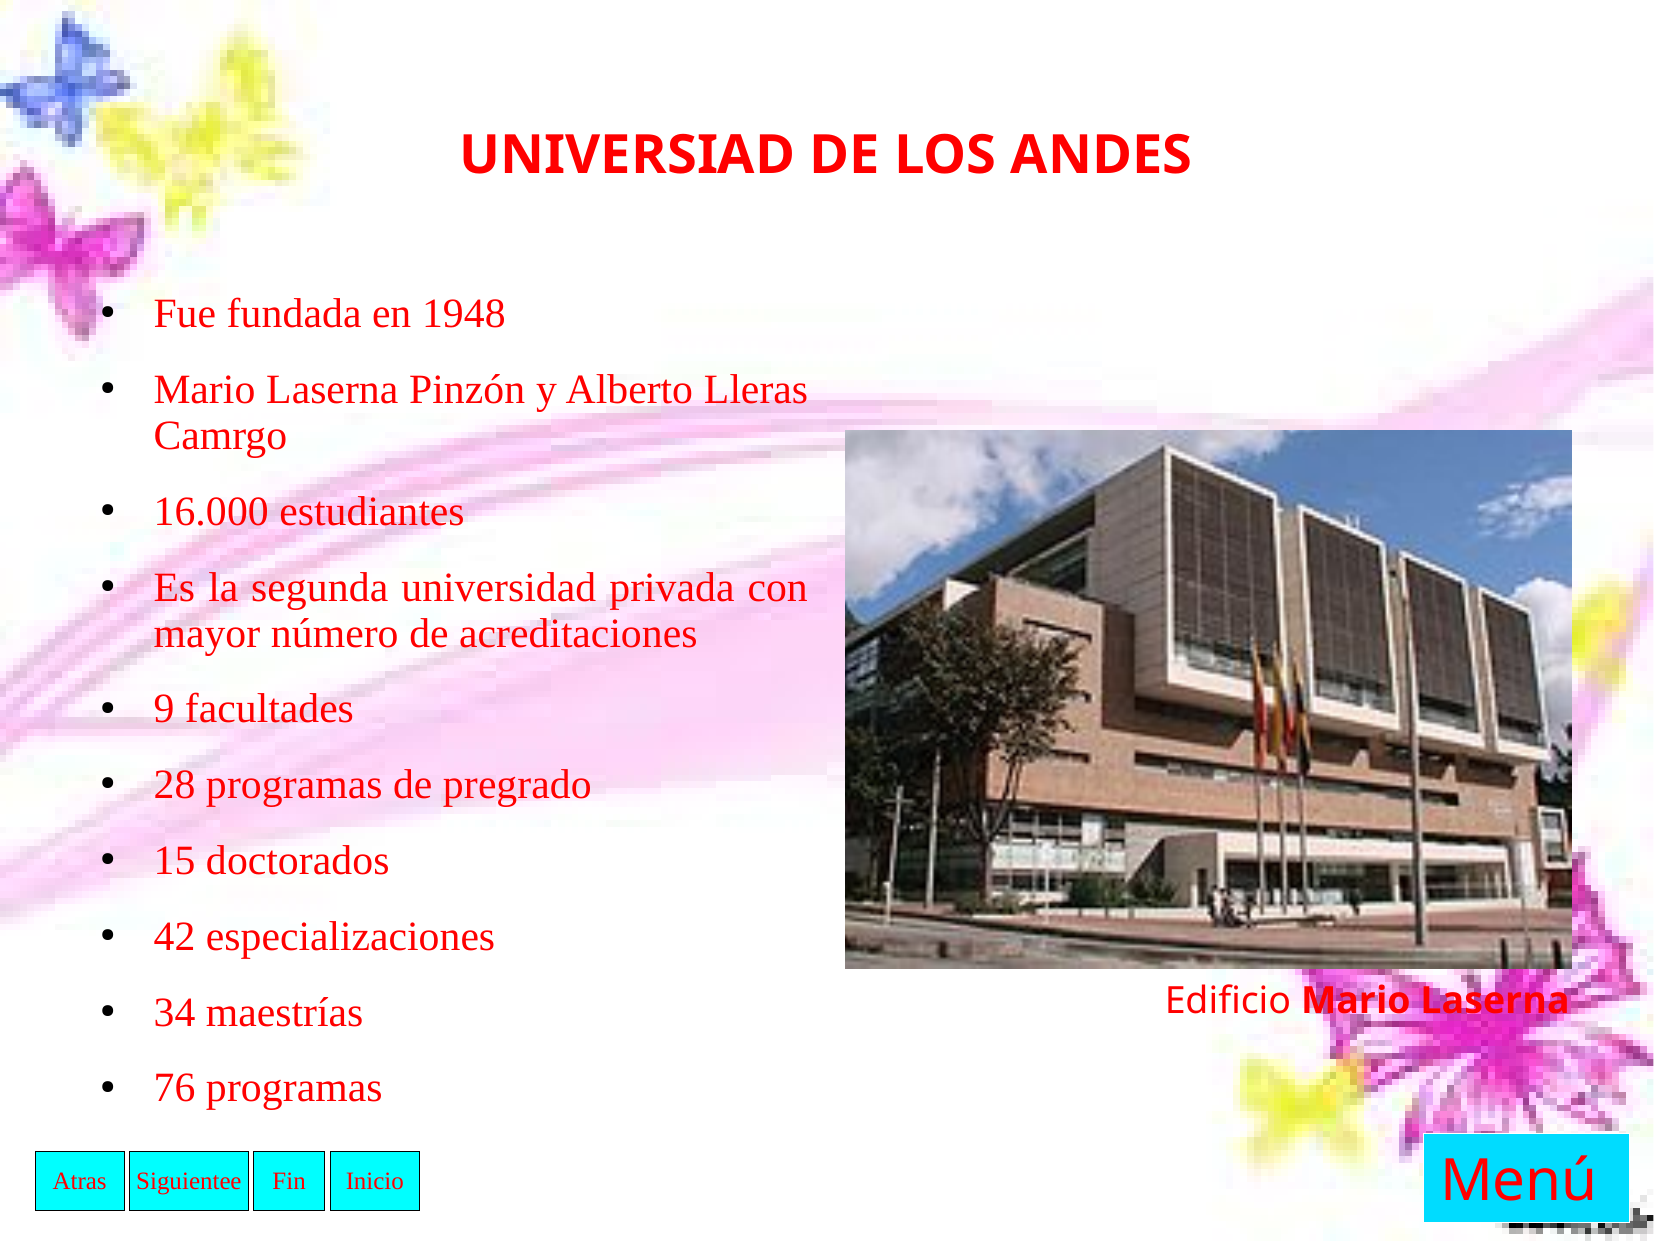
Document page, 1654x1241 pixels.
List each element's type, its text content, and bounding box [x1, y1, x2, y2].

list Fue fundada en 1948 Mario Laserna Pinzón y Alberto Lleras Camrgo 16.000 estudiantes Es la segunda universidad privada con mayor número de acreditaciones 9 facultades 28 programas de pregrado 15 doctorados 42 especializaciones 34 maestrías 76 programas [82, 290, 809, 1121]
text_box Siguientee [129, 1151, 249, 1211]
text_box Inicio [330, 1151, 420, 1211]
text_box Edificio Mario Laserna [856, 966, 1595, 1034]
title UNIVERSIAD DE LOS ANDES [82, 49, 1571, 257]
text_box Atras [35, 1151, 125, 1211]
text_box Menú [1423, 1133, 1630, 1223]
picture [0, 0, 1654, 1241]
text_box Fin [253, 1151, 325, 1211]
